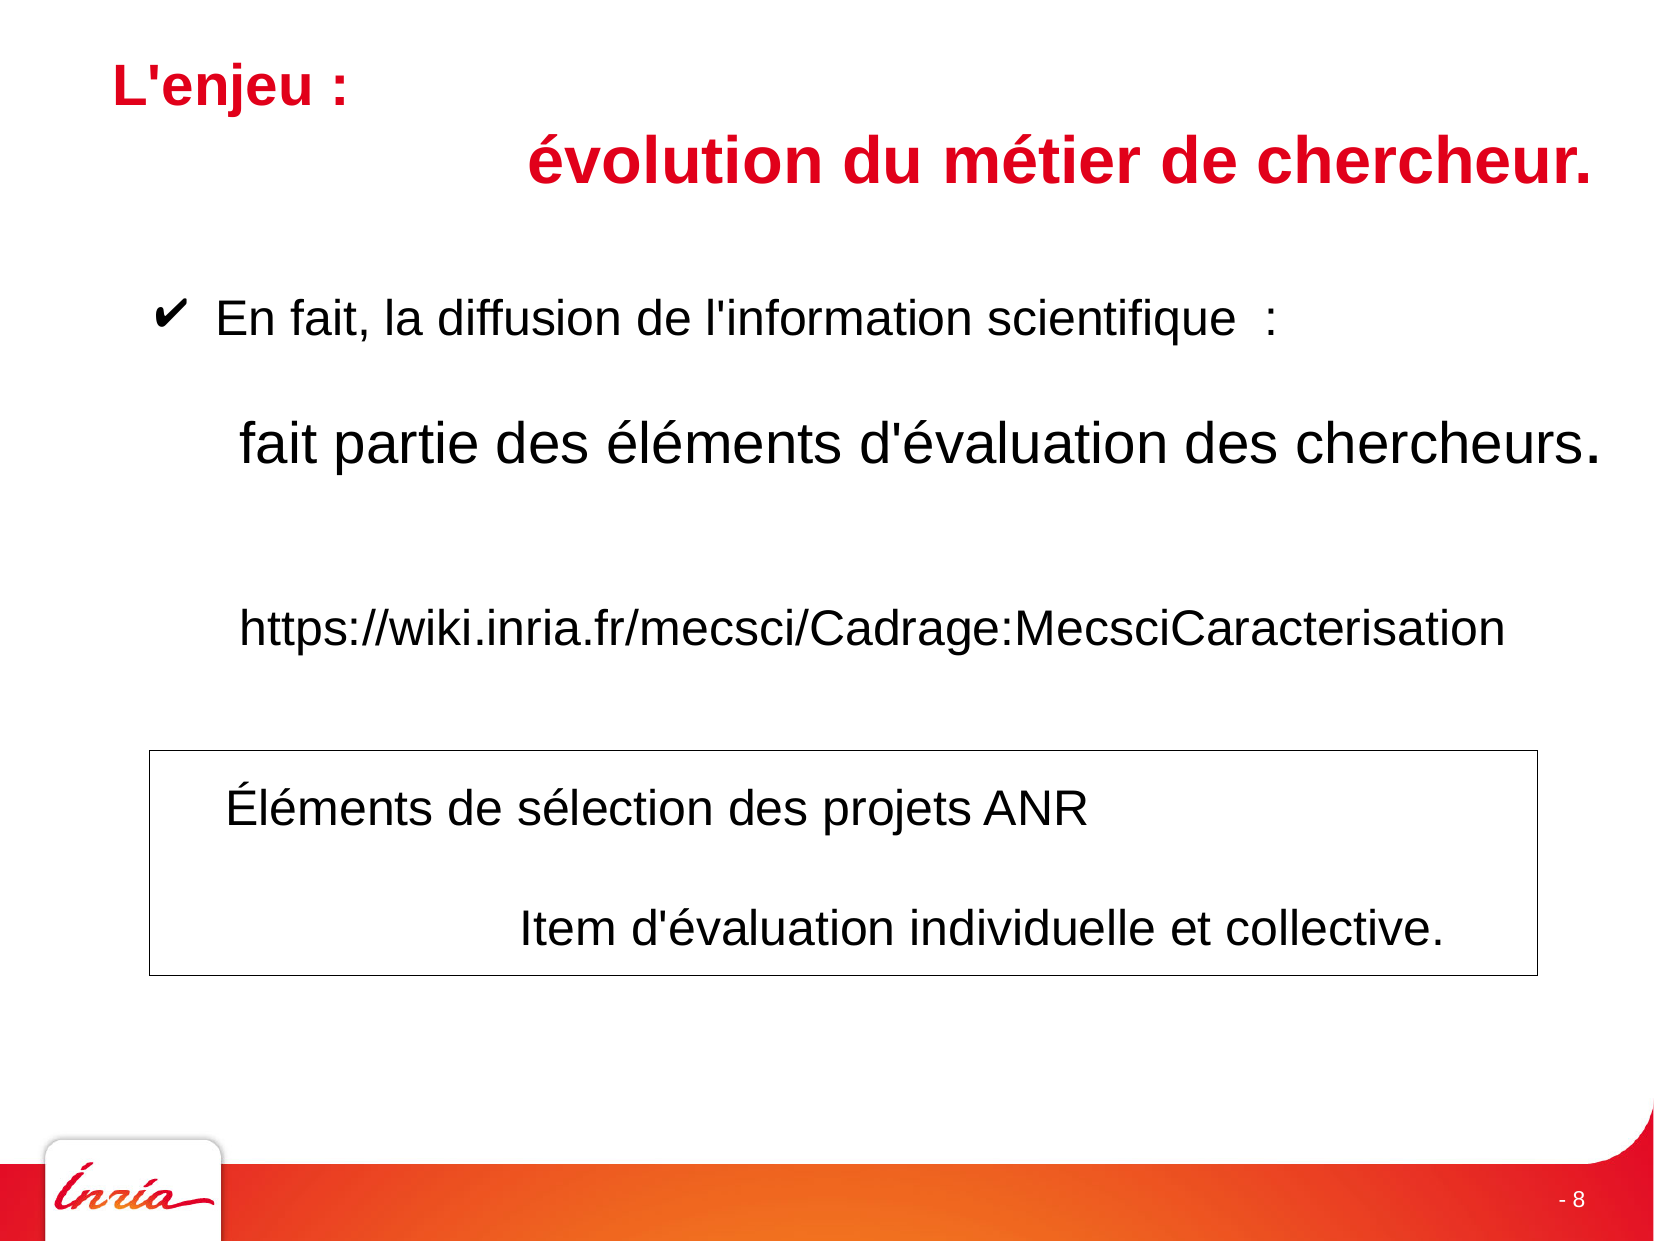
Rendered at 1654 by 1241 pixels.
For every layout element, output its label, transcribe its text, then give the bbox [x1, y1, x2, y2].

text_box En fait, la diffusion de l'information scientifique : fait partie des éléments d'évaluation des chercheurs. https://wiki.inria.fr/mecsci/Cadrage:MecsciCaracterisation Éléments de sélection des projets ANR Item d'évaluation individuelle et collective. [155, 225, 1613, 1201]
title L'enjeu : évolution du métier de chercheur. [112, 18, 1613, 226]
picture [0, 0, 1654, 1241]
slide_number - <number> [1558, 1173, 1654, 1223]
text_box En fait, la diffusion de l'information scientifique : fait partie des éléments d'évaluation des chercheurs. https://wiki.inria.fr/mecsci/Cadrage:MecsciCaracterisation Éléments de sélection des projets ANR Item d'évaluation individuelle et collective. [155, 751, 1537, 975]
picture [150, 751, 155, 975]
